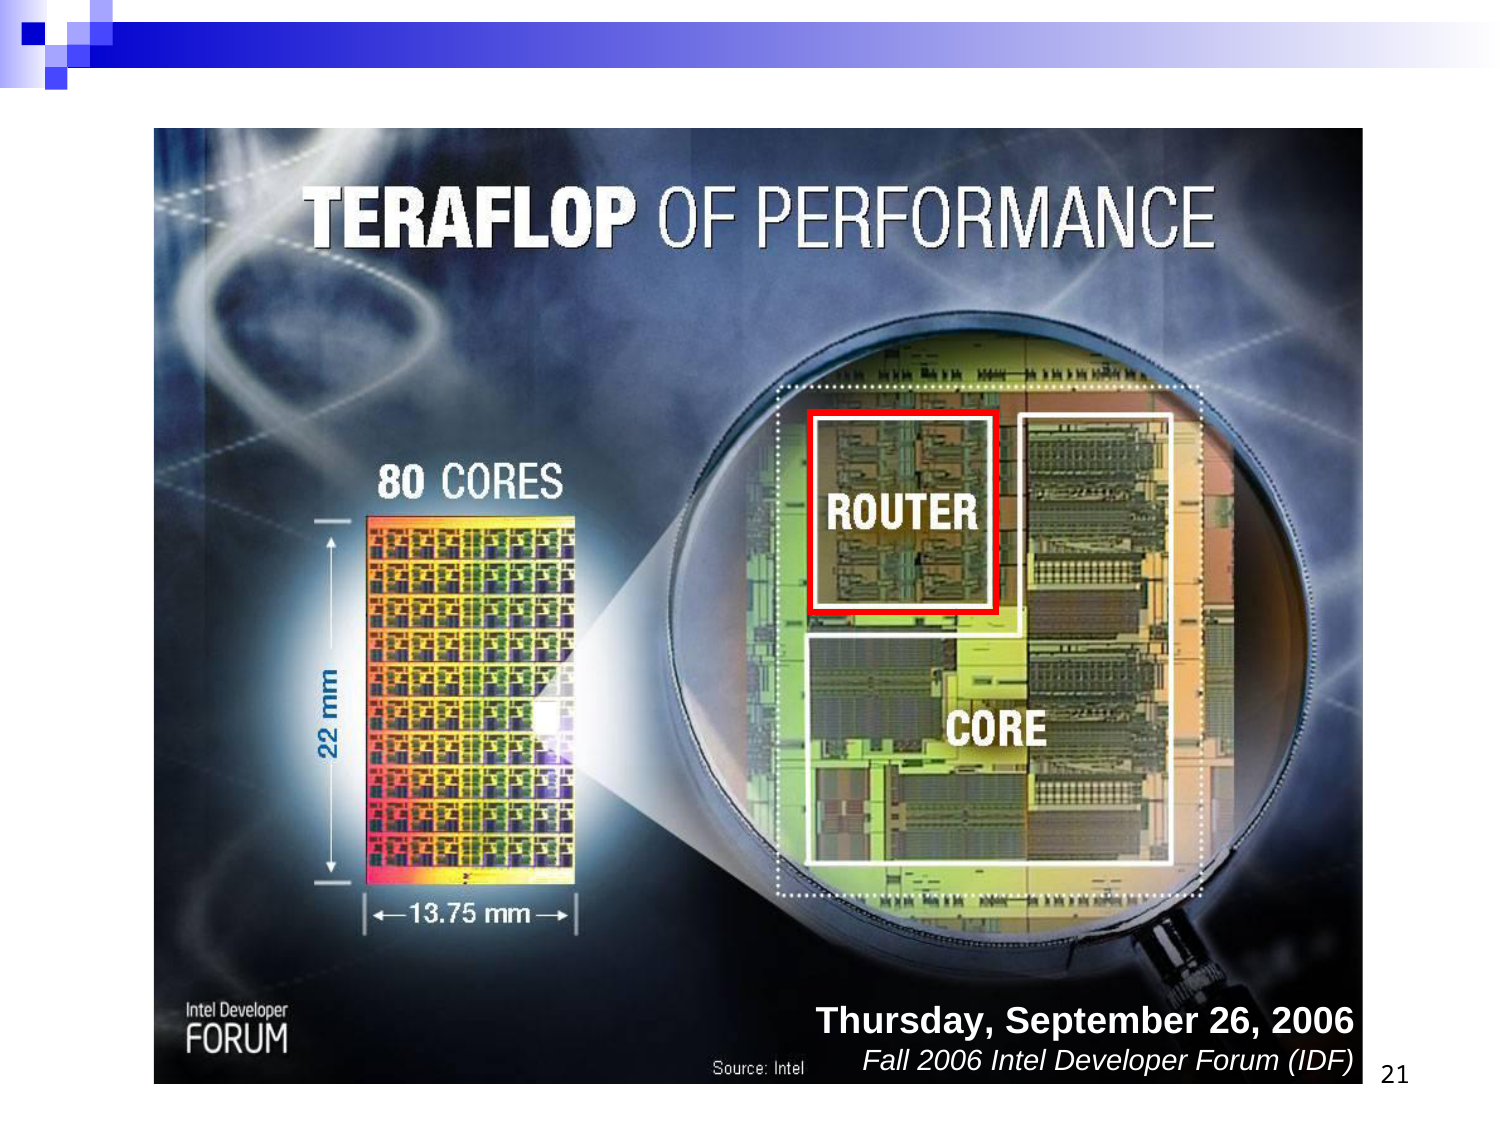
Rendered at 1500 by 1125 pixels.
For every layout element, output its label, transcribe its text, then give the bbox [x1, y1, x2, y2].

picture [153, 128, 1363, 1084]
text_box <number> [1074, 1025, 1426, 1101]
text_box Thursday, September 26, 2006 Fall 2006 Intel Developer Forum (IDF) [800, 988, 1370, 1084]
